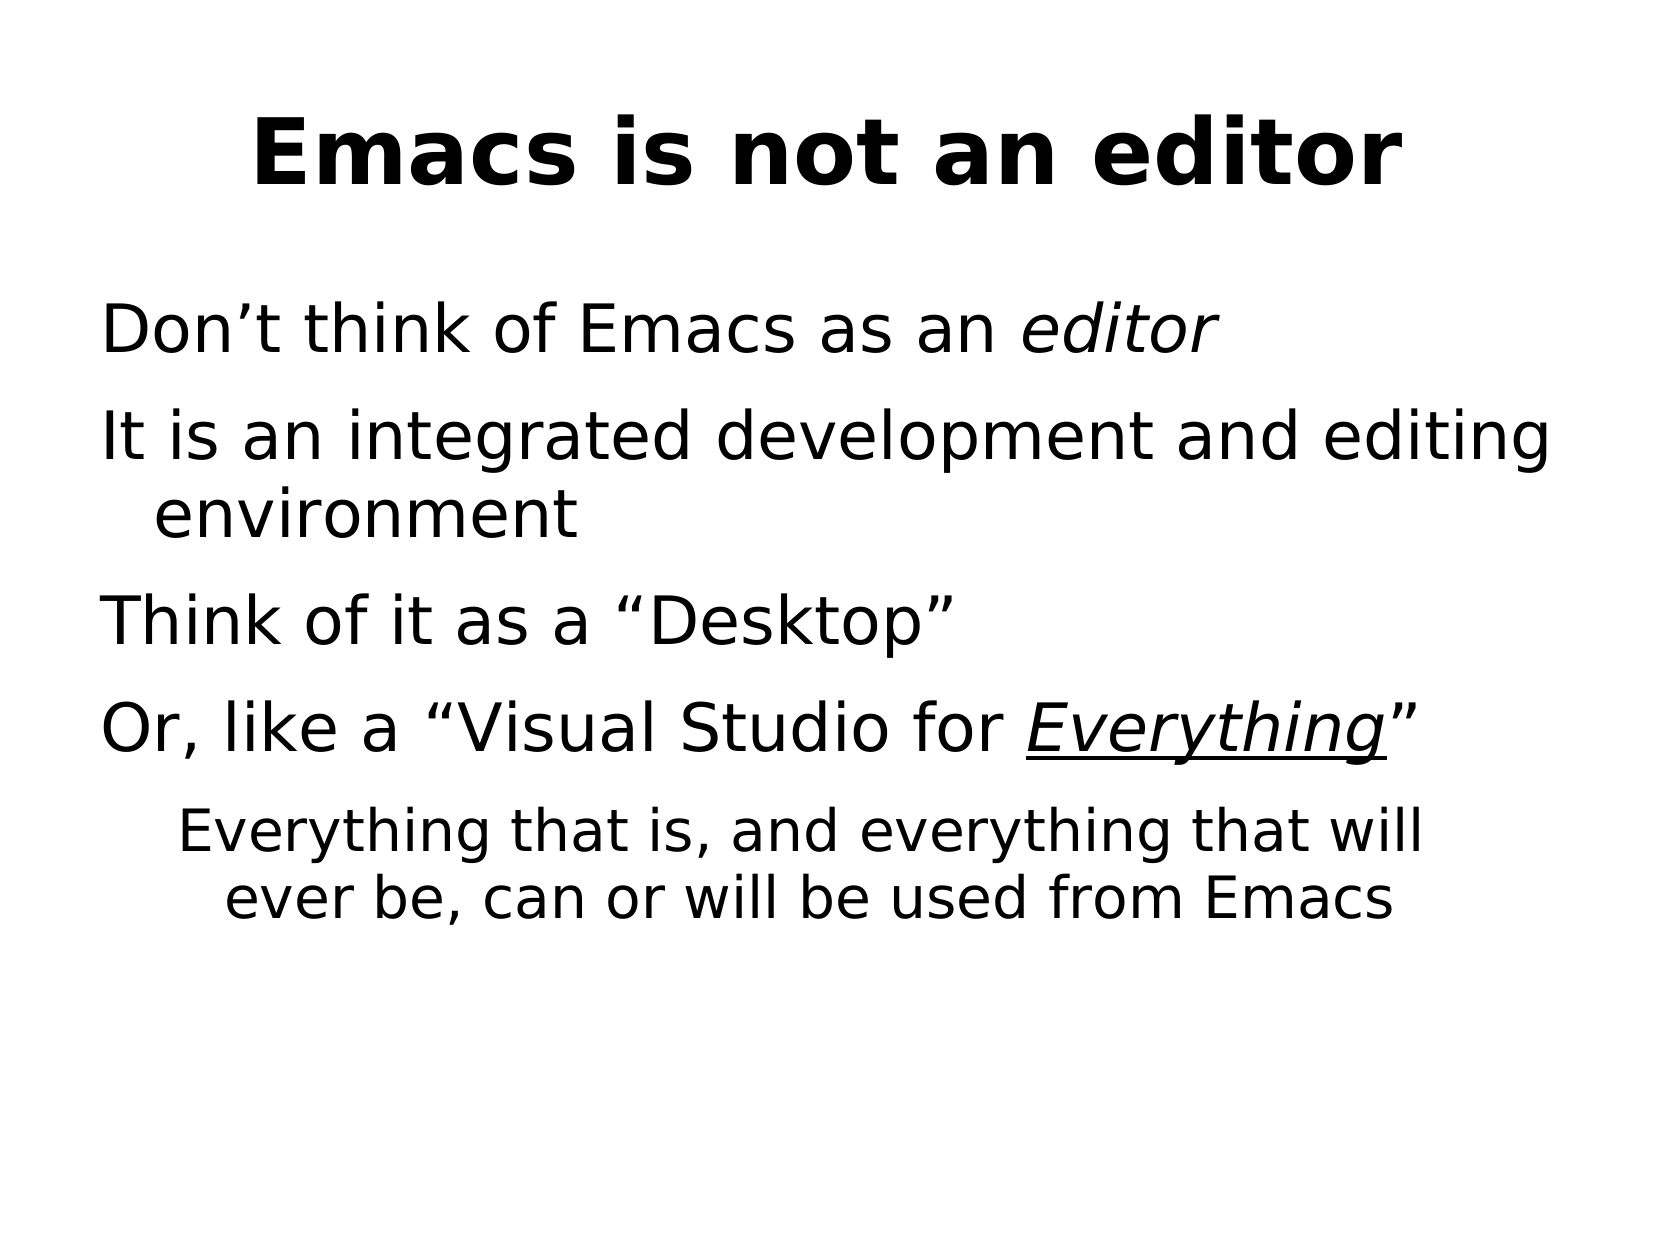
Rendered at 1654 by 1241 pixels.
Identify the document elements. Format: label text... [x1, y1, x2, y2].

list Don’t think of Emacs as an editor It is an integrated development and editing environment Think of it as a “Desktop” Or, like a “Visual Studio for Everything” Everything that is, and everything that will ever be, can or will be used from Emacs [82, 290, 1571, 1109]
title Emacs is not an editor [82, 49, 1571, 257]
